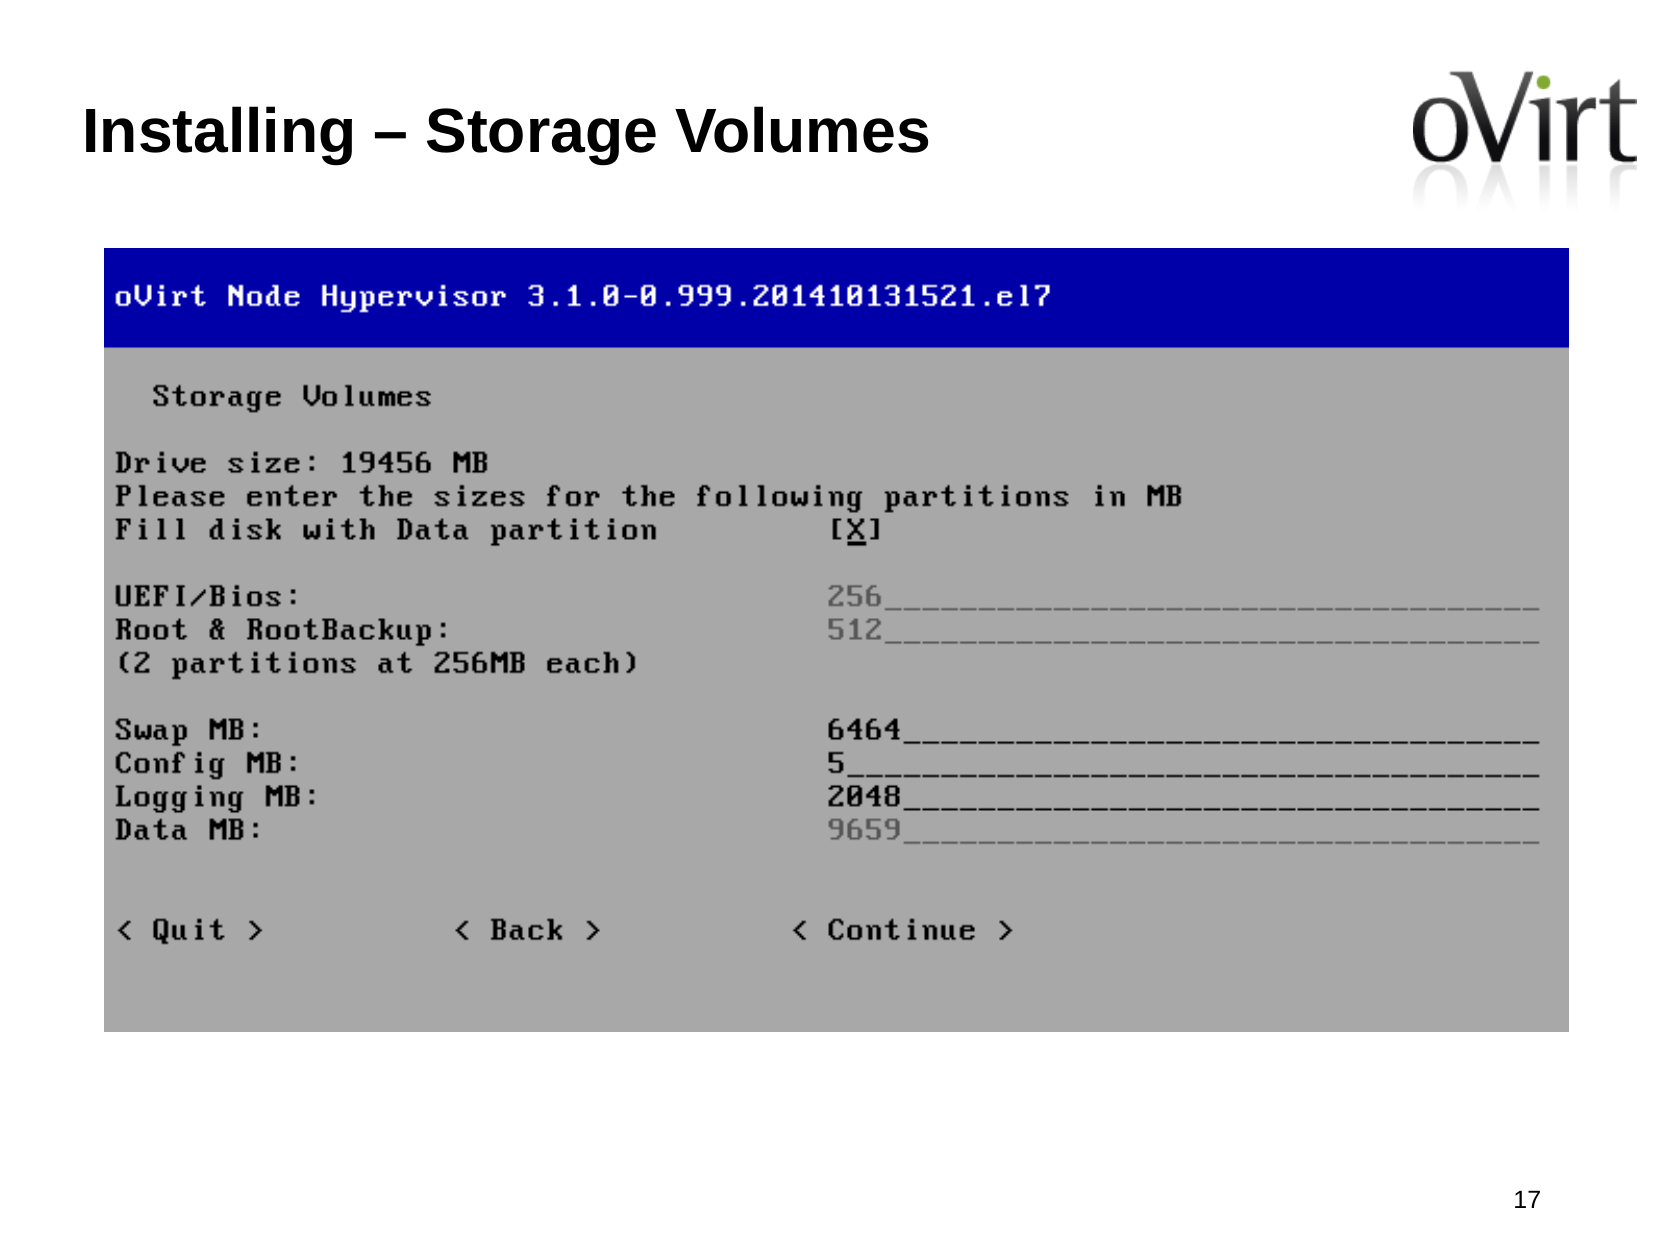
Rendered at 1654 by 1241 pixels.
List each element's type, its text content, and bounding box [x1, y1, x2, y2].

title Installing – Storage Volumes [82, 37, 1303, 226]
picture [104, 248, 1569, 1032]
picture [1413, 63, 1637, 212]
